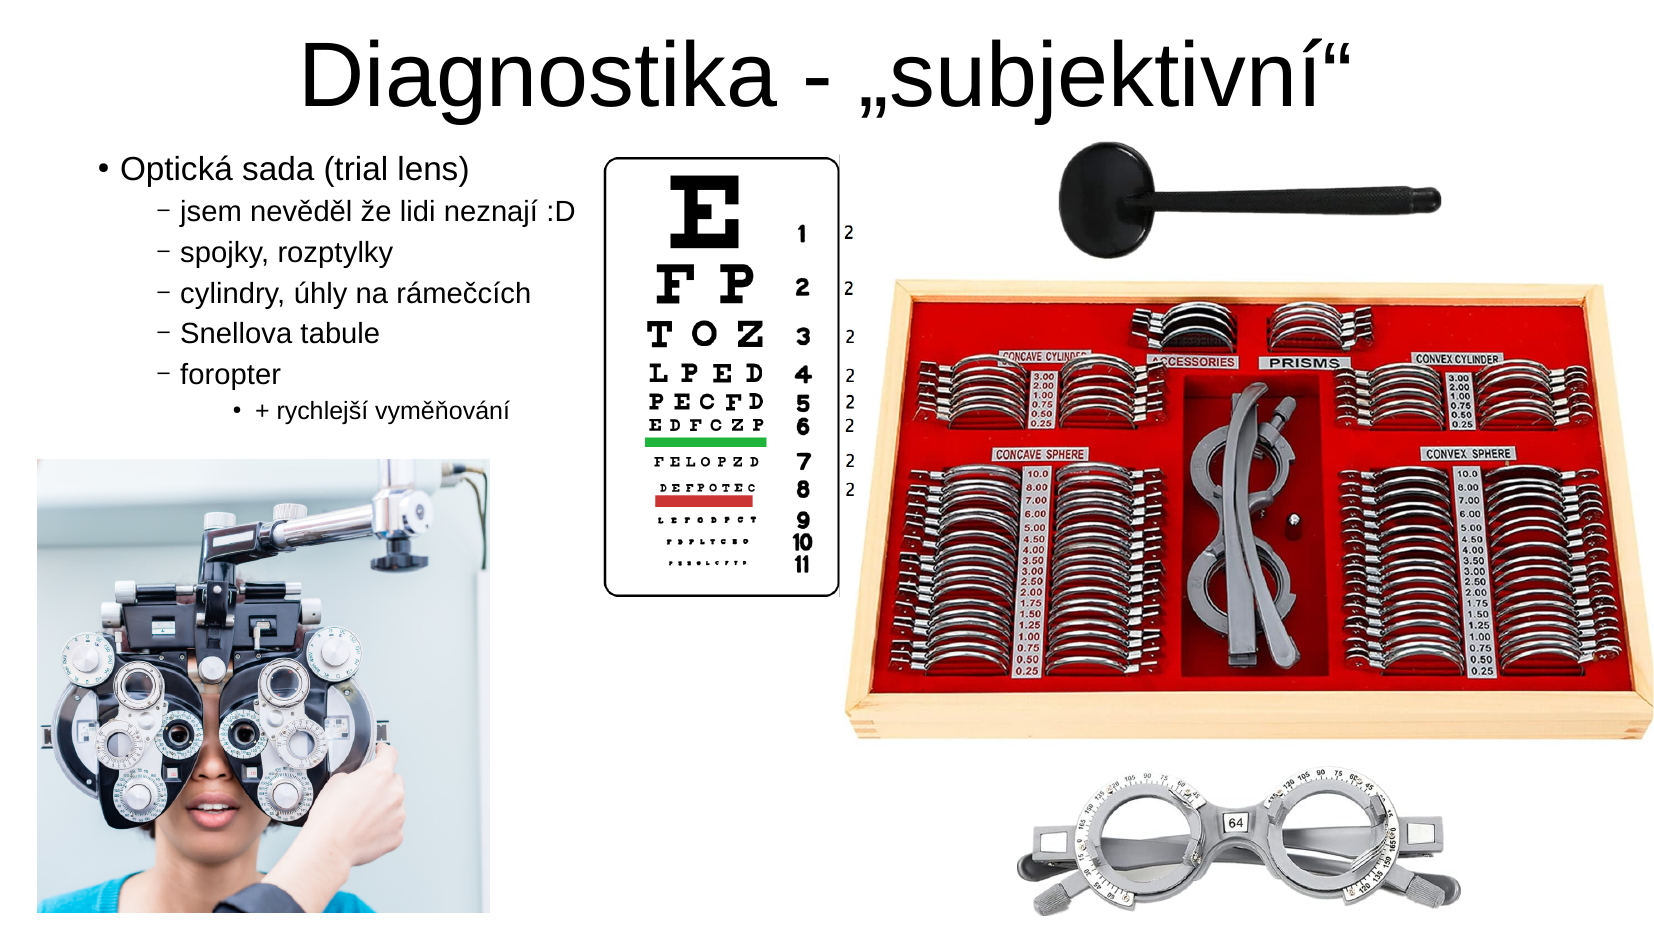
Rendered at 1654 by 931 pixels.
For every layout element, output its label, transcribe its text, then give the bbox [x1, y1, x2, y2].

list Optická sada (trial lens) jsem nevěděl že lidi neznají :D spojky, rozptylky cylindry, úhly na rámečcích Snellova tabule foropter + rychlejší vyměňování [82, 150, 843, 901]
title Diagnostika - „subjektivní“ [82, 23, 1571, 127]
picture [597, 140, 1654, 917]
picture [37, 459, 490, 913]
